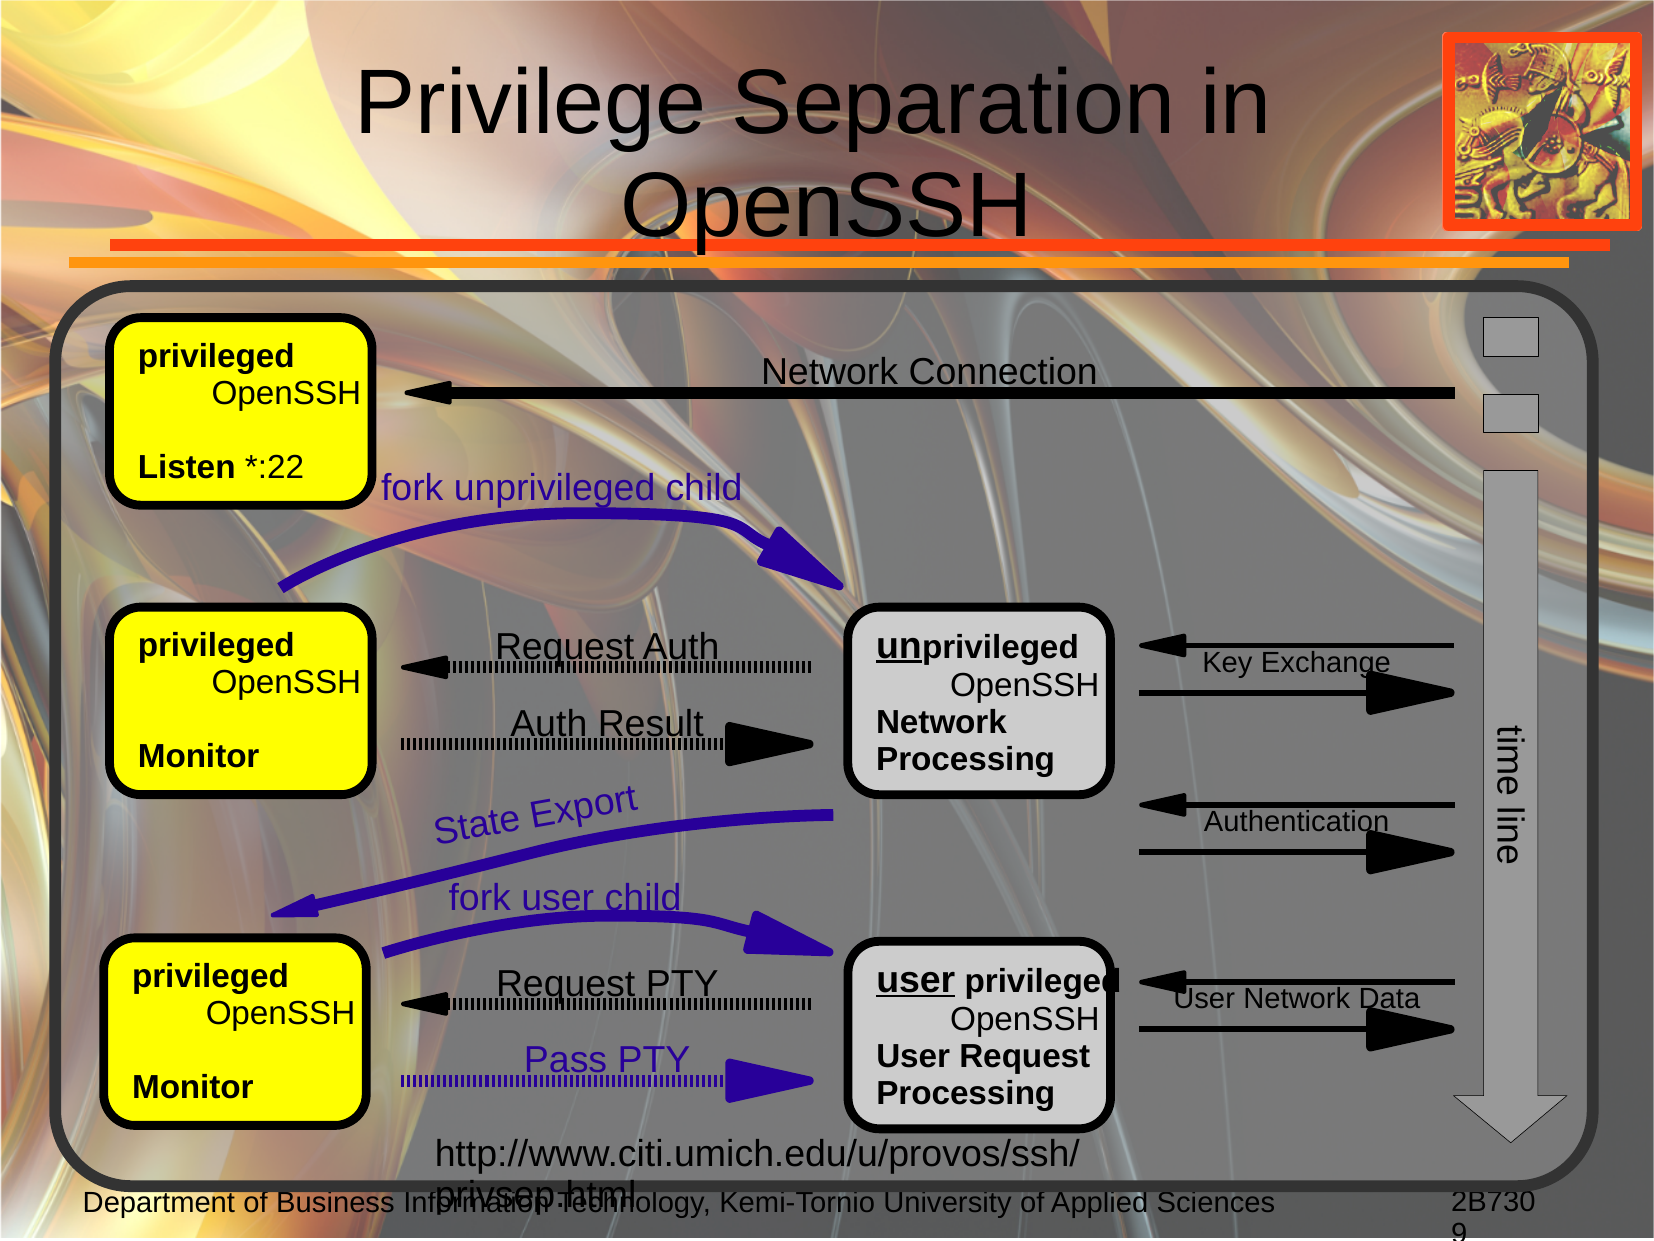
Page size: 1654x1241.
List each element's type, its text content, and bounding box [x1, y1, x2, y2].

text_box [55, 286, 1593, 1187]
text_box time line [1453, 470, 1568, 1143]
title Privilege Separation in OpenSSH [82, 39, 1571, 267]
text_box privileged OpenSSH Monitor [109, 607, 373, 795]
text_box privileged OpenSSH Listen *:22 [109, 317, 373, 506]
text_box State Export [410, 762, 661, 871]
text_box fork user child [420, 866, 710, 934]
text_box time line [1483, 317, 1538, 356]
text_box user privileged OpenSSH User Request Processing [847, 941, 1111, 1129]
text_box time line [1483, 394, 1538, 433]
text_box http://www.citi.umich.edu/u/provos/ssh/privsep.html [417, 1121, 1300, 1189]
text_box privileged OpenSSH Monitor [103, 937, 367, 1126]
text_box unprivileged OpenSSH Network Processing [847, 607, 1111, 795]
